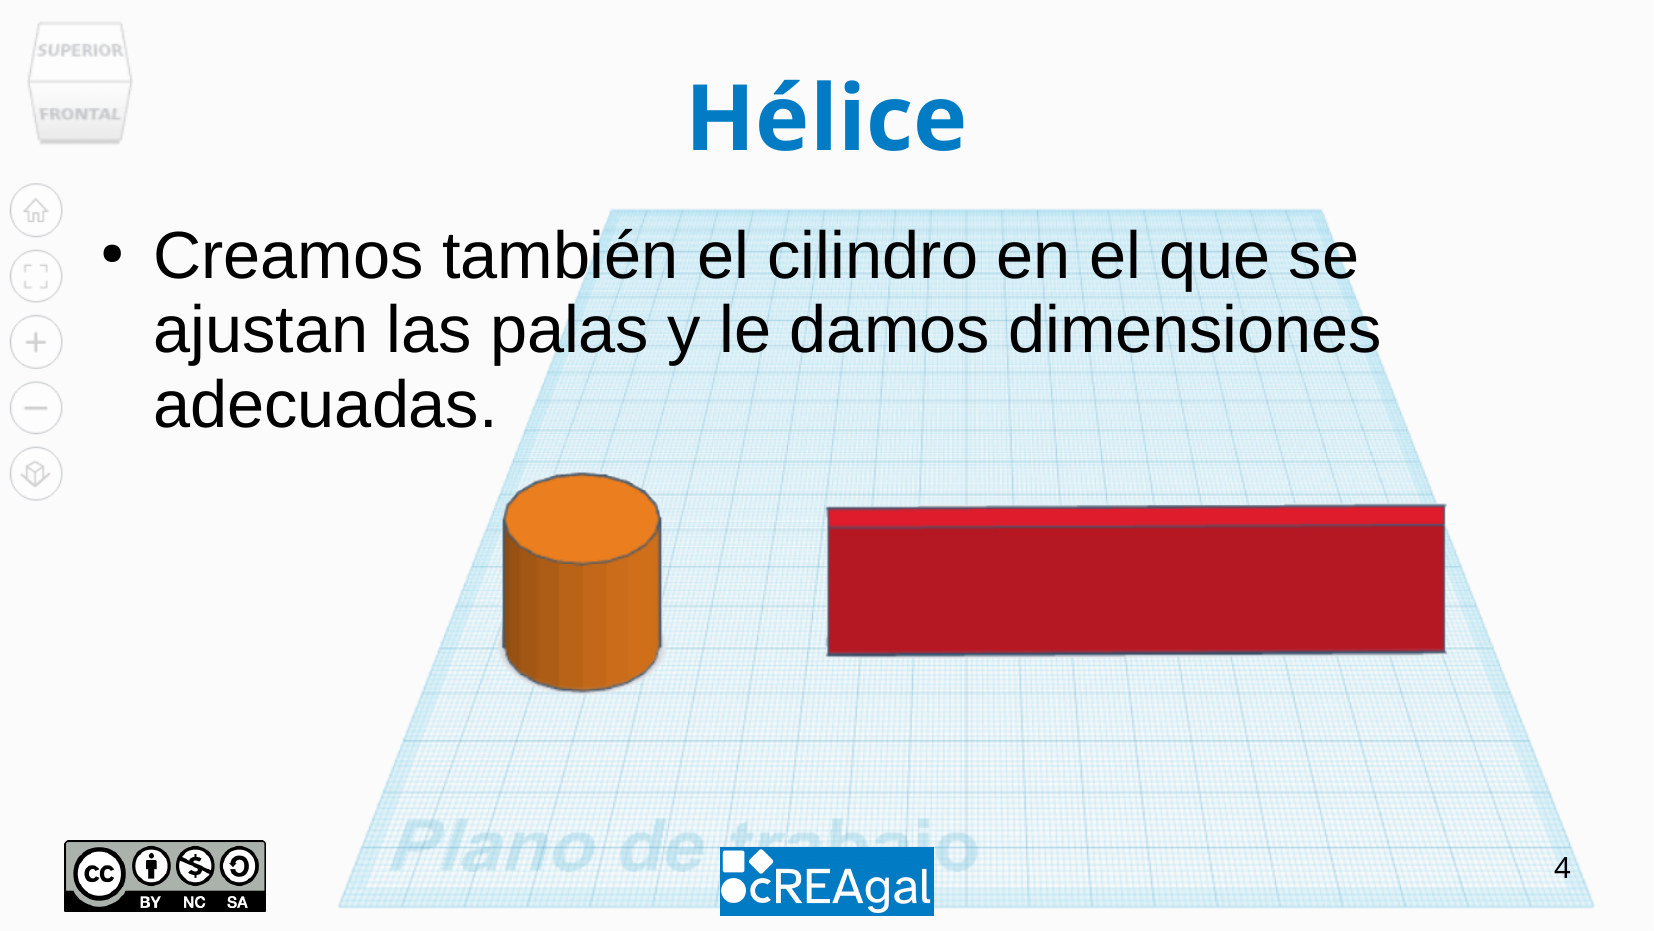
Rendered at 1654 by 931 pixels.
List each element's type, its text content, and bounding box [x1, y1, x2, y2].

list Creamos también el cilindro en el que se ajustan las palas y le damos dimensiones adecuadas. [82, 217, 1571, 758]
title Hélice [82, 37, 1571, 193]
picture [0, 0, 1654, 931]
